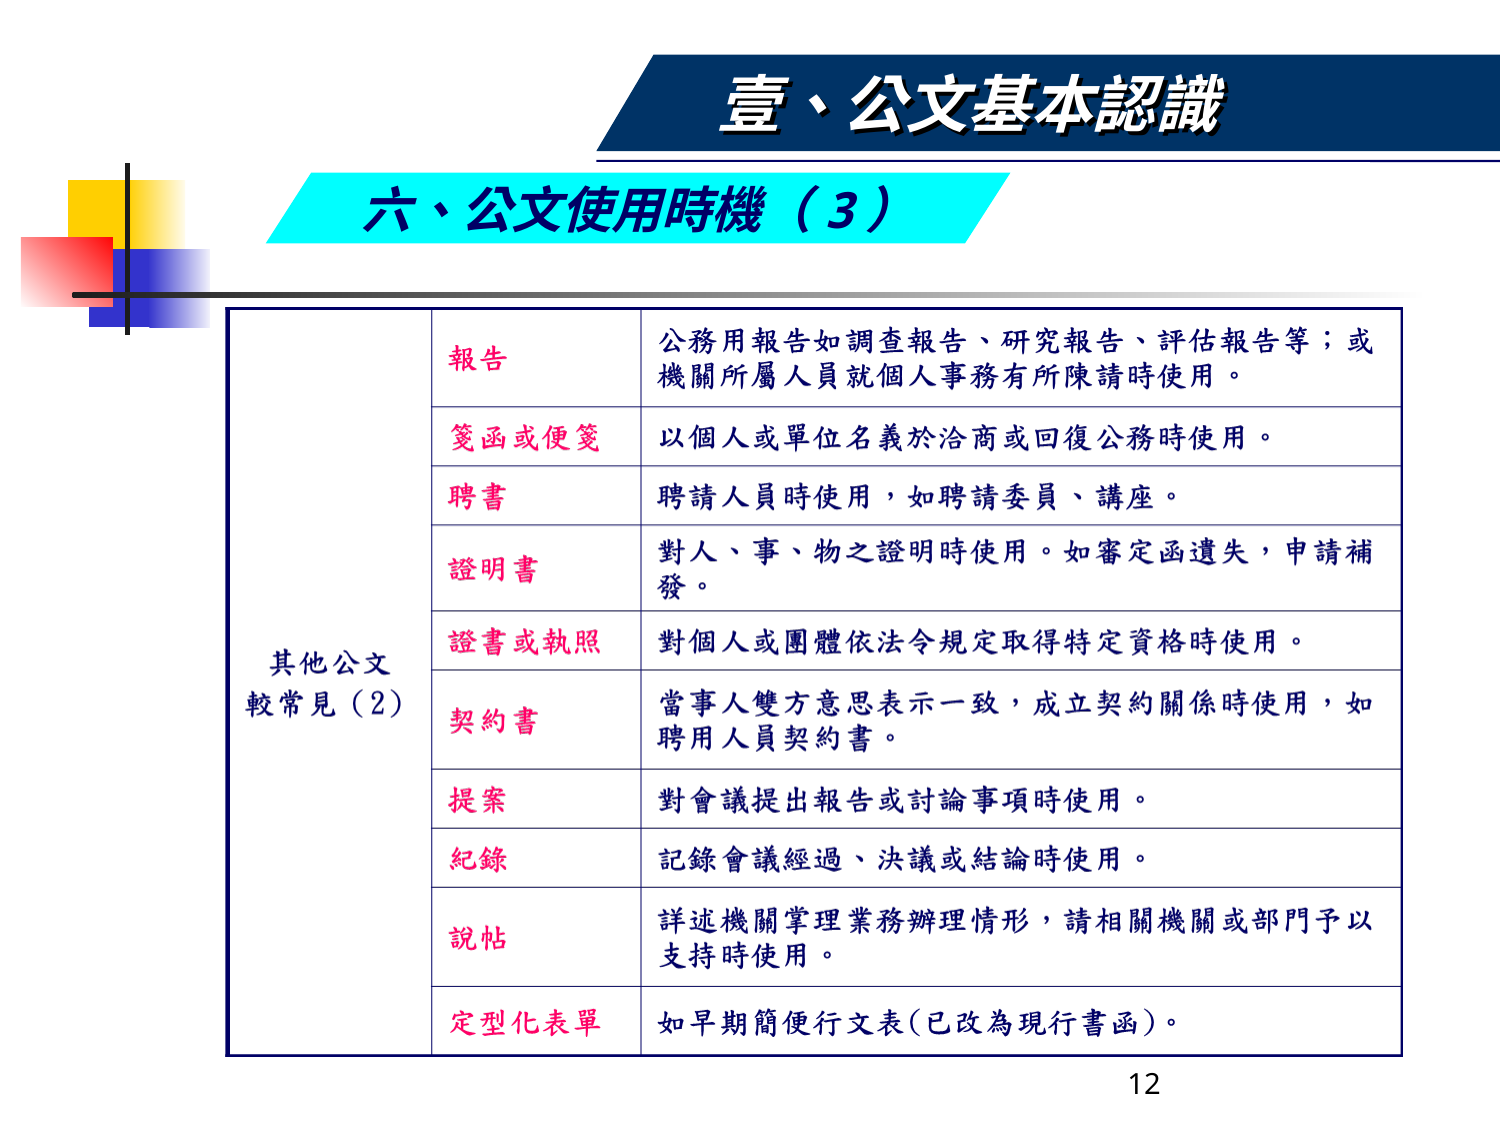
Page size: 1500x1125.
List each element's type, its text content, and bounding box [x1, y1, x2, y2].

text_box 壹、公文基本認識 [596, 54, 1500, 152]
picture [225, 307, 1403, 1057]
text_box 六、公文使用時機（3） [265, 172, 1011, 244]
text_box <編號> [1112, 1037, 1426, 1113]
